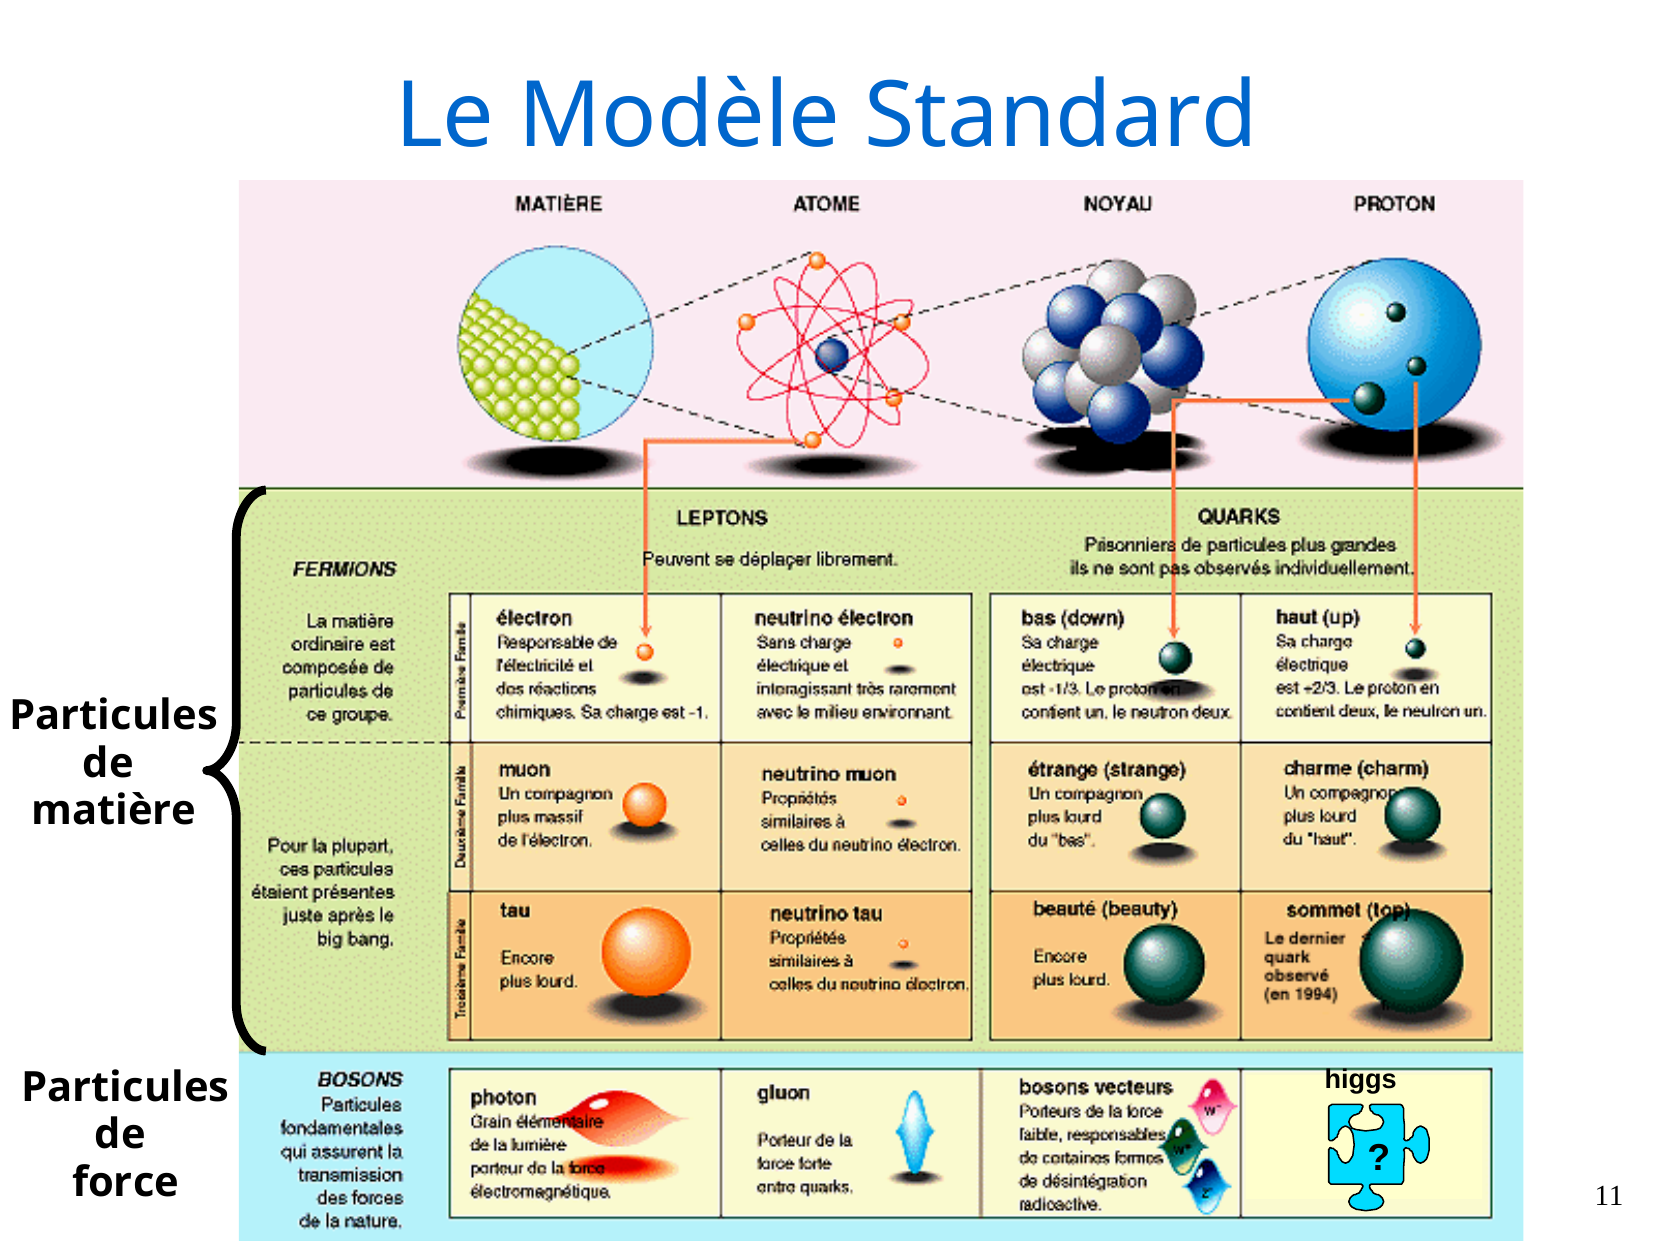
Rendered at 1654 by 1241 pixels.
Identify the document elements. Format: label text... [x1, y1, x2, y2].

picture [238, 180, 1524, 1241]
text_box ? [1328, 1104, 1430, 1211]
title Le Modèle Standard [0, 8, 1654, 216]
text_box [1246, 1074, 1483, 1199]
text_box higgs [1309, 1056, 1412, 1102]
text_box Particules de matière [0, 685, 231, 842]
text_box Particules de force [5, 1057, 246, 1214]
